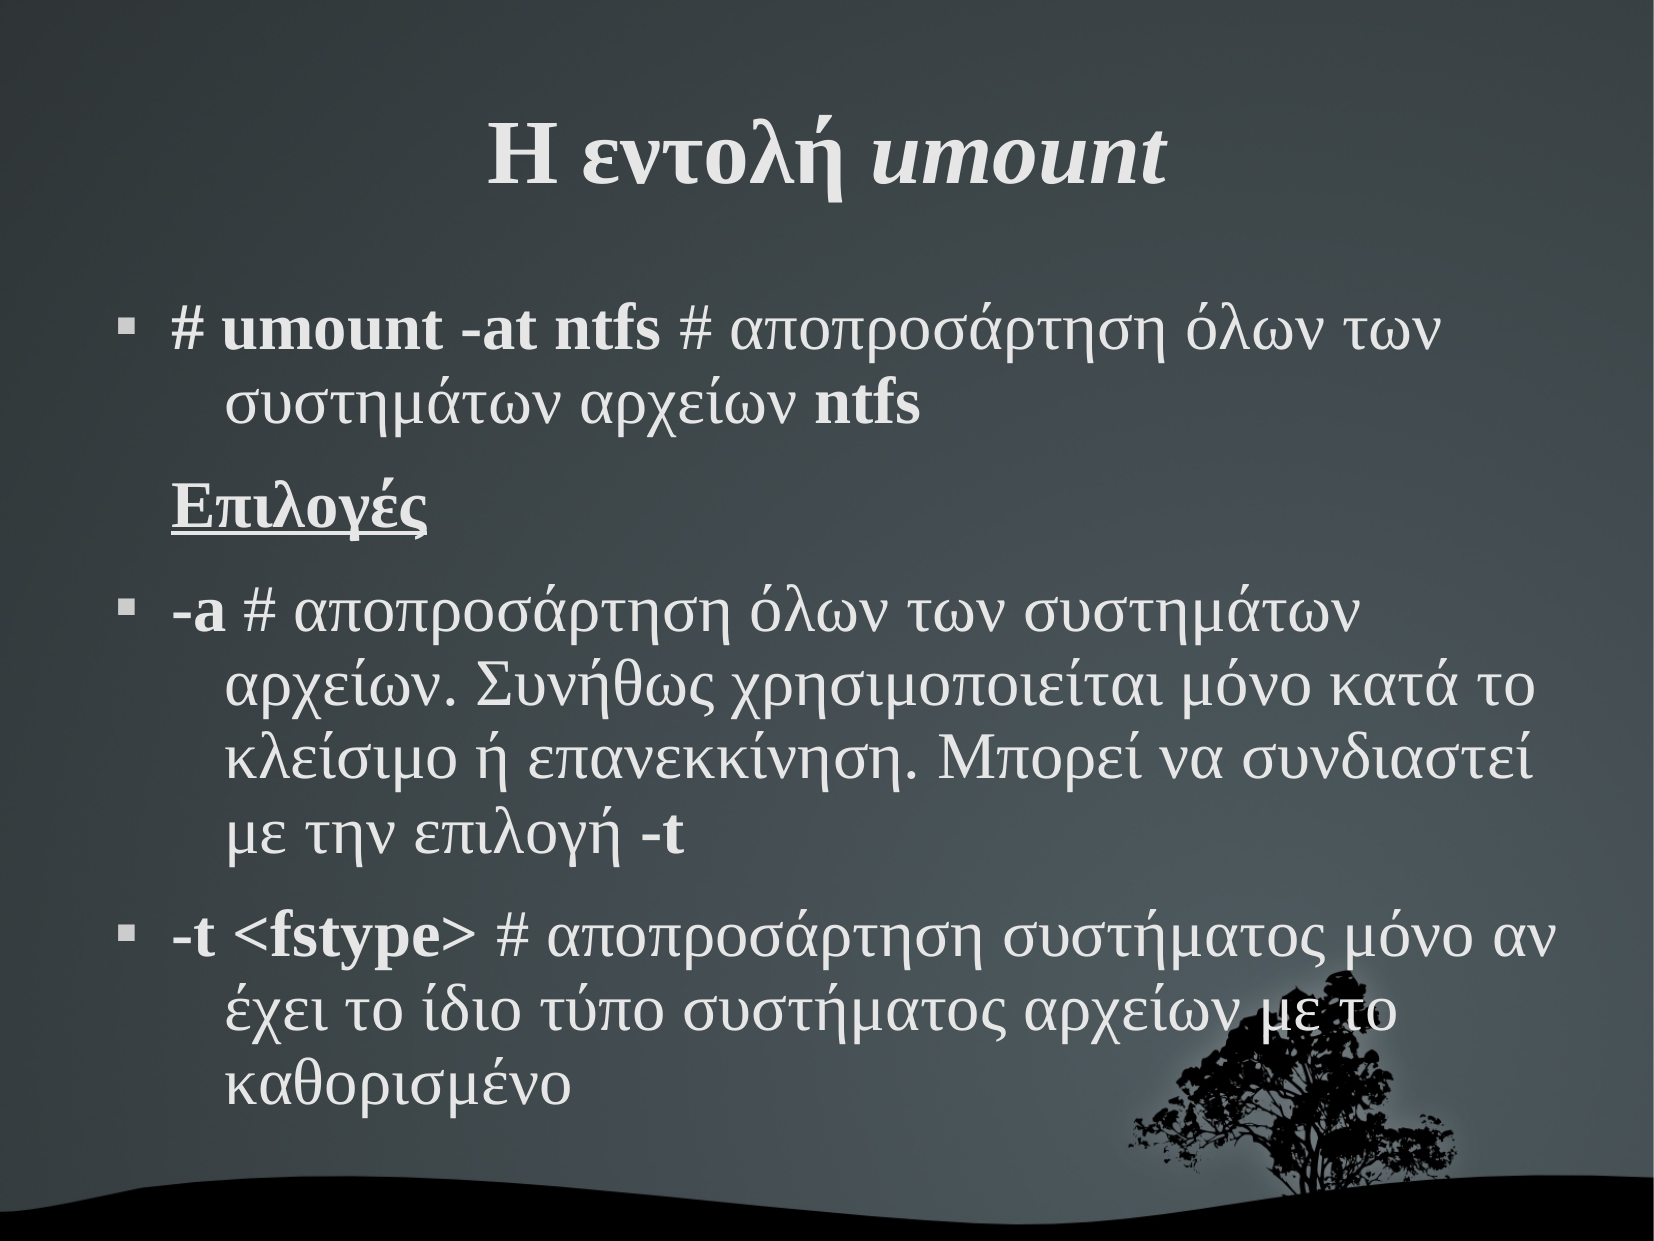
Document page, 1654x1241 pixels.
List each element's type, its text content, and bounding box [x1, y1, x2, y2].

picture [0, 0, 1654, 1241]
title Η εντολή umount [82, 49, 1571, 257]
list # umount -at ntfs # αποπροσάρτηση όλων των συστημάτων αρχείων ntfs Επιλογές -a # αποπροσάρτηση όλων των συστημάτων αρχείων. Συνήθως χρησιμοποιείται μόνο κατά το κλείσιμο ή επανεκκίνηση. Μπορεί να συνδιαστεί με την επιλογή -t -t <fstype> # αποπροσάρτηση συστήματος μόνο αν έχει το ίδιο τύπο συστήματος αρχείων με το καθορισμένο [82, 290, 1571, 1226]
